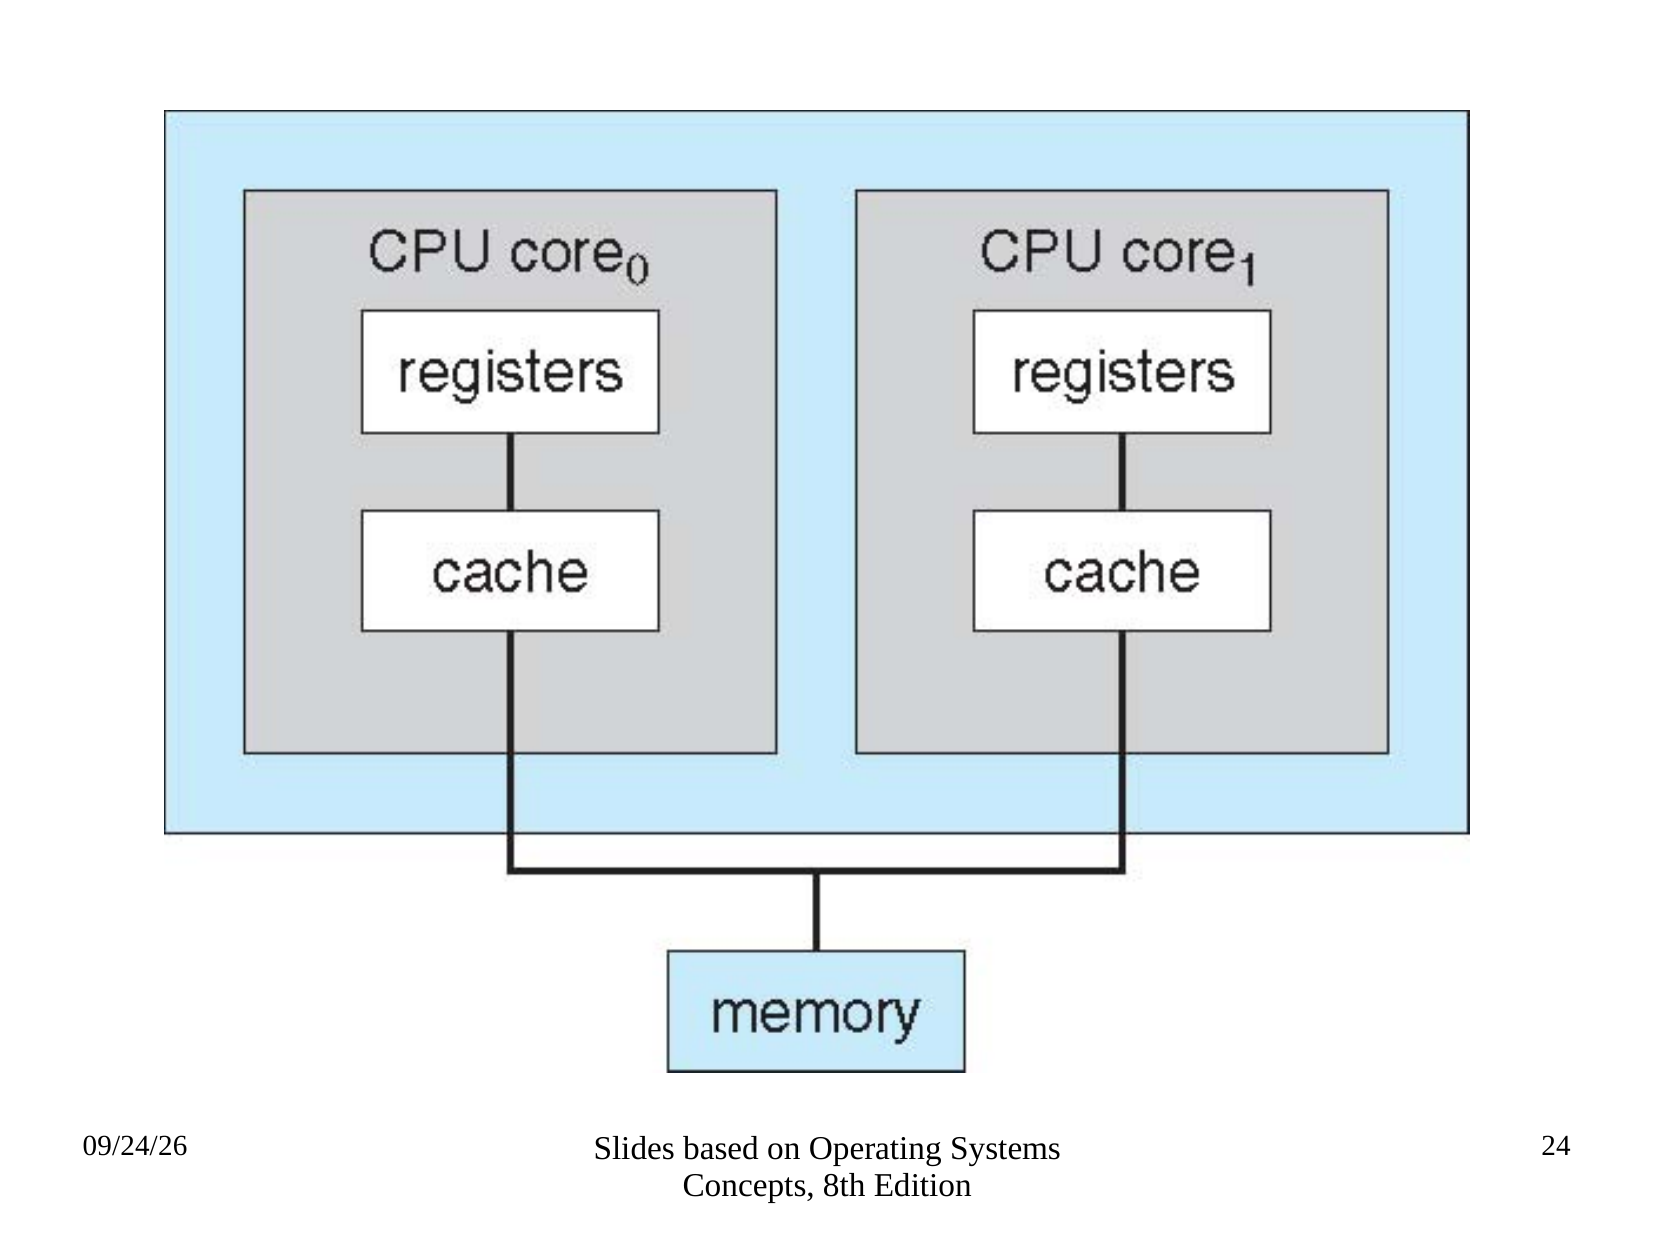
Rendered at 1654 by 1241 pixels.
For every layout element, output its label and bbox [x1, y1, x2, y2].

picture [164, 110, 1470, 1073]
